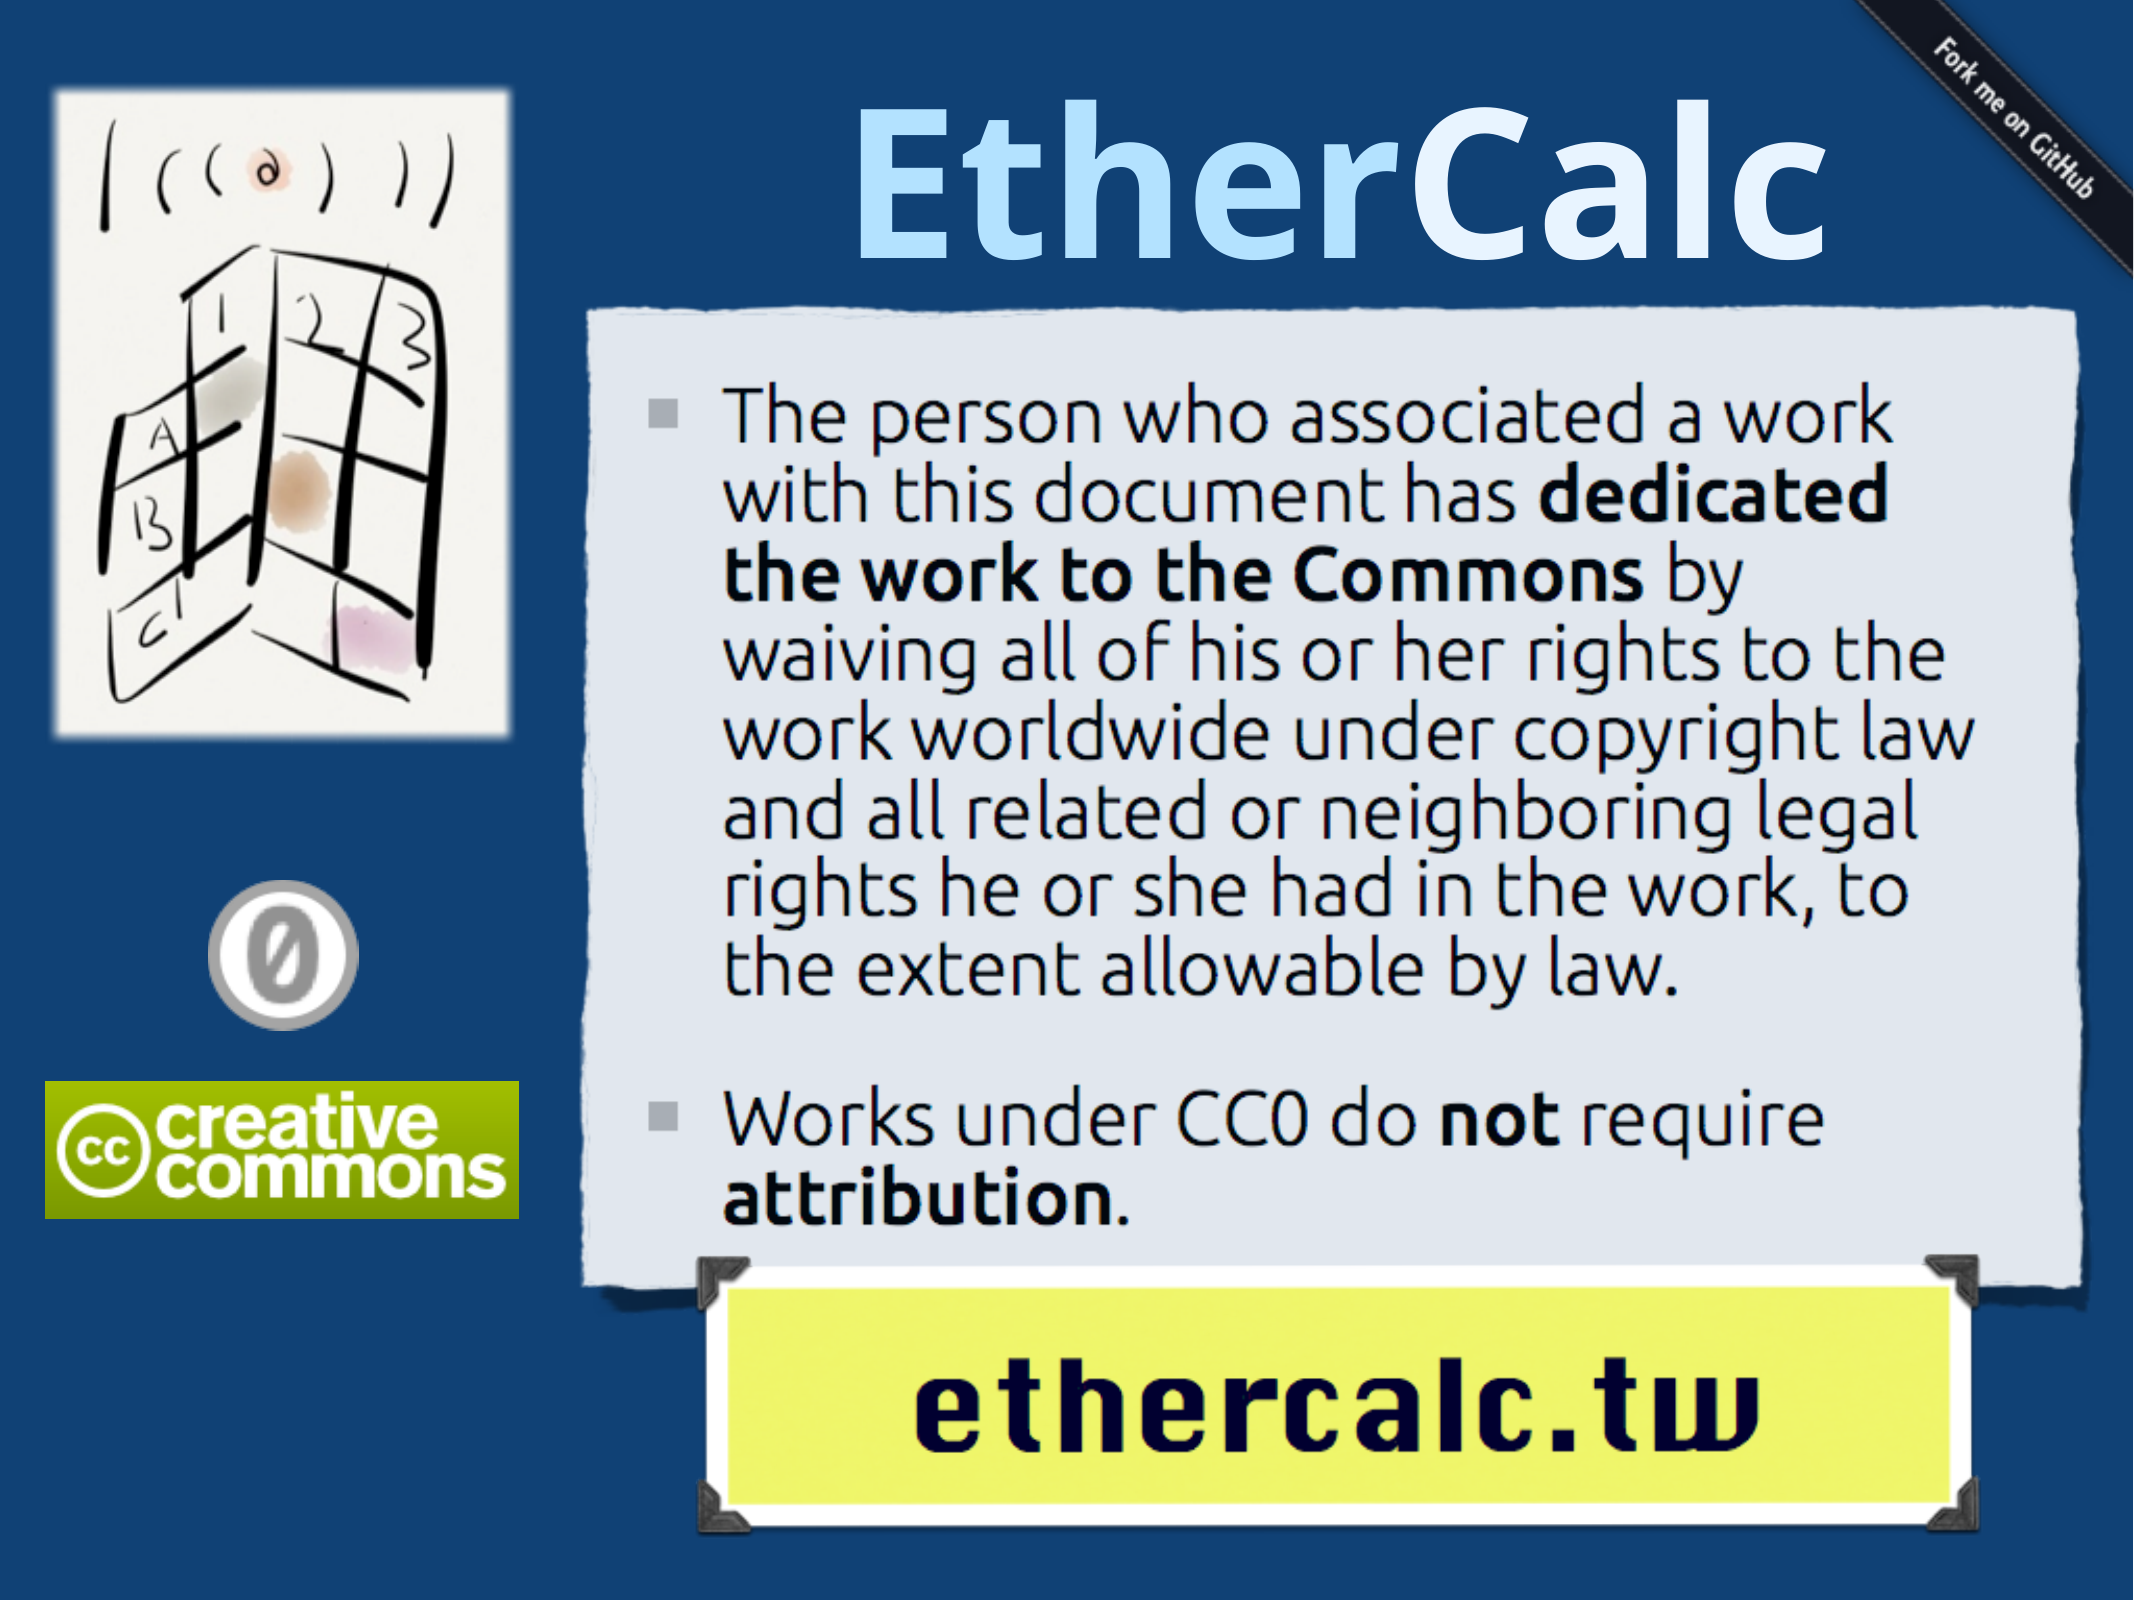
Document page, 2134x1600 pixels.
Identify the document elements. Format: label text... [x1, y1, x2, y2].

title EtherCalc [580, 3, 2095, 309]
picture [45, 81, 519, 748]
picture [208, 880, 359, 1031]
picture [572, 0, 2134, 1561]
picture [45, 1081, 519, 1219]
